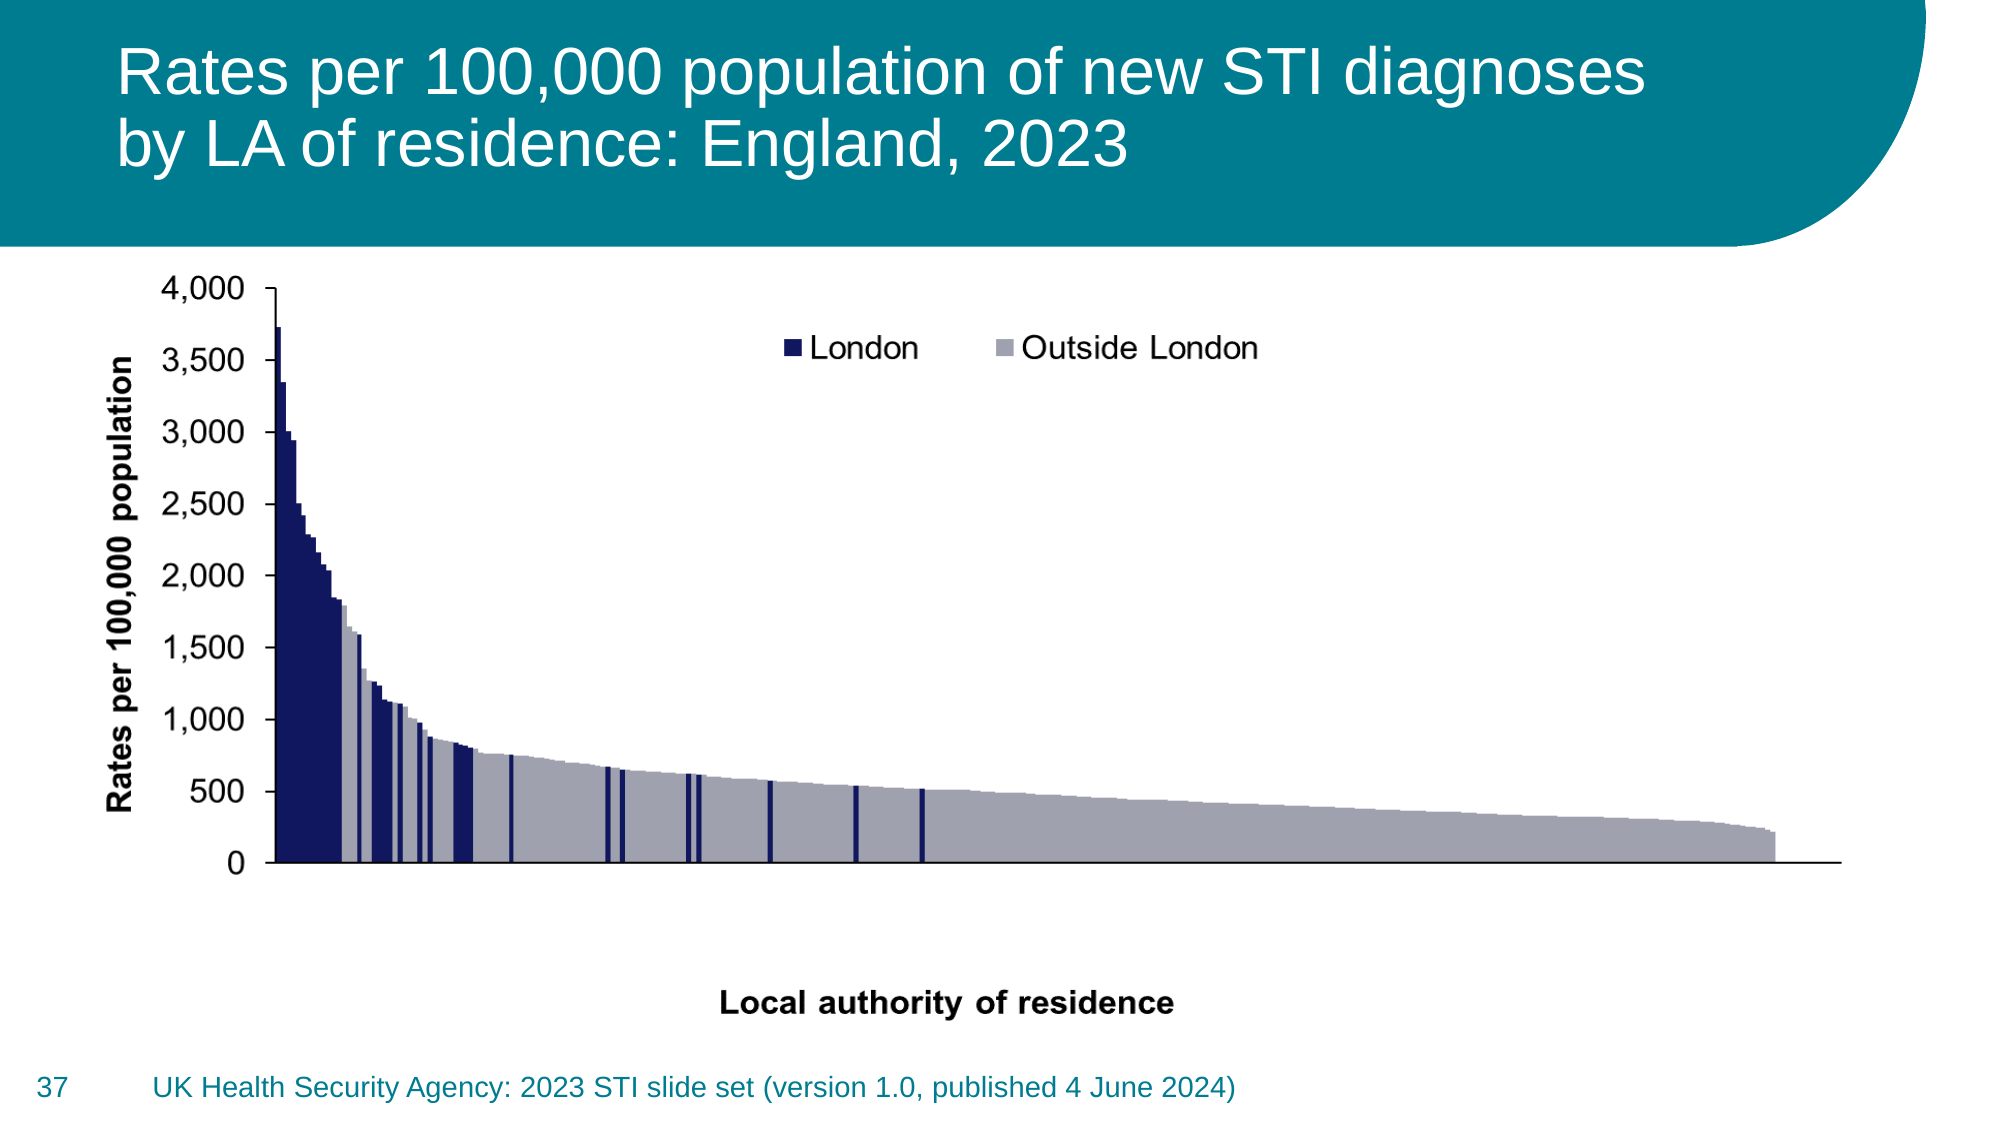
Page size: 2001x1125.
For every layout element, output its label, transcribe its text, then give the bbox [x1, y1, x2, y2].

text_box UK Health Security Agency: 2023 STI slide set (version 1.0, published 4 June 2024) [137, 1056, 1780, 1116]
text_box [21, 1056, 120, 1117]
picture [71, 269, 1854, 1057]
title Rates per 100,000 population of new STI diagnoses by LA of residence: England, 2023 [101, 29, 1747, 189]
